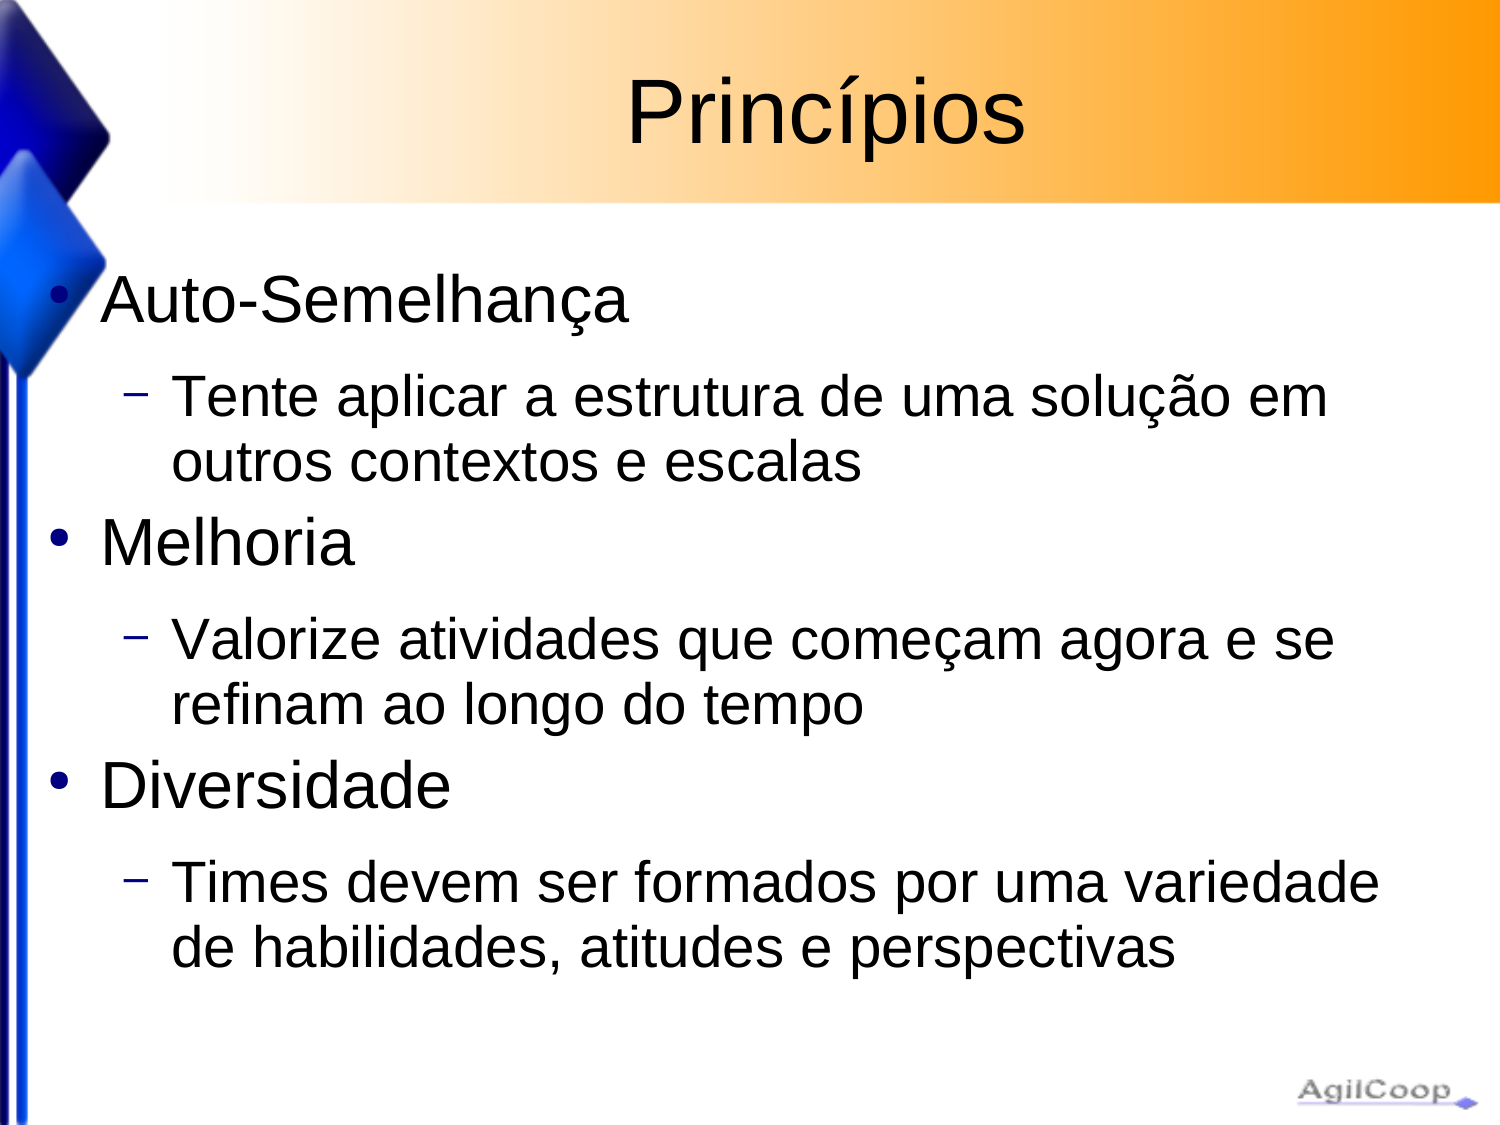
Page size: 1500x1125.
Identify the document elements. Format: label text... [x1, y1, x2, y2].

list Auto-Semelhança Tente aplicar a estrutura de uma solução em outros contextos e escalas Melhoria Valorize atividades que começam agora e se refinam ao longo do tempo Diversidade Times devem ser formados por uma variedade de habilidades, atitudes e perspectivas [29, 274, 1459, 1125]
title Princípios [82, 8, 1500, 216]
picture [0, 0, 1500, 1125]
